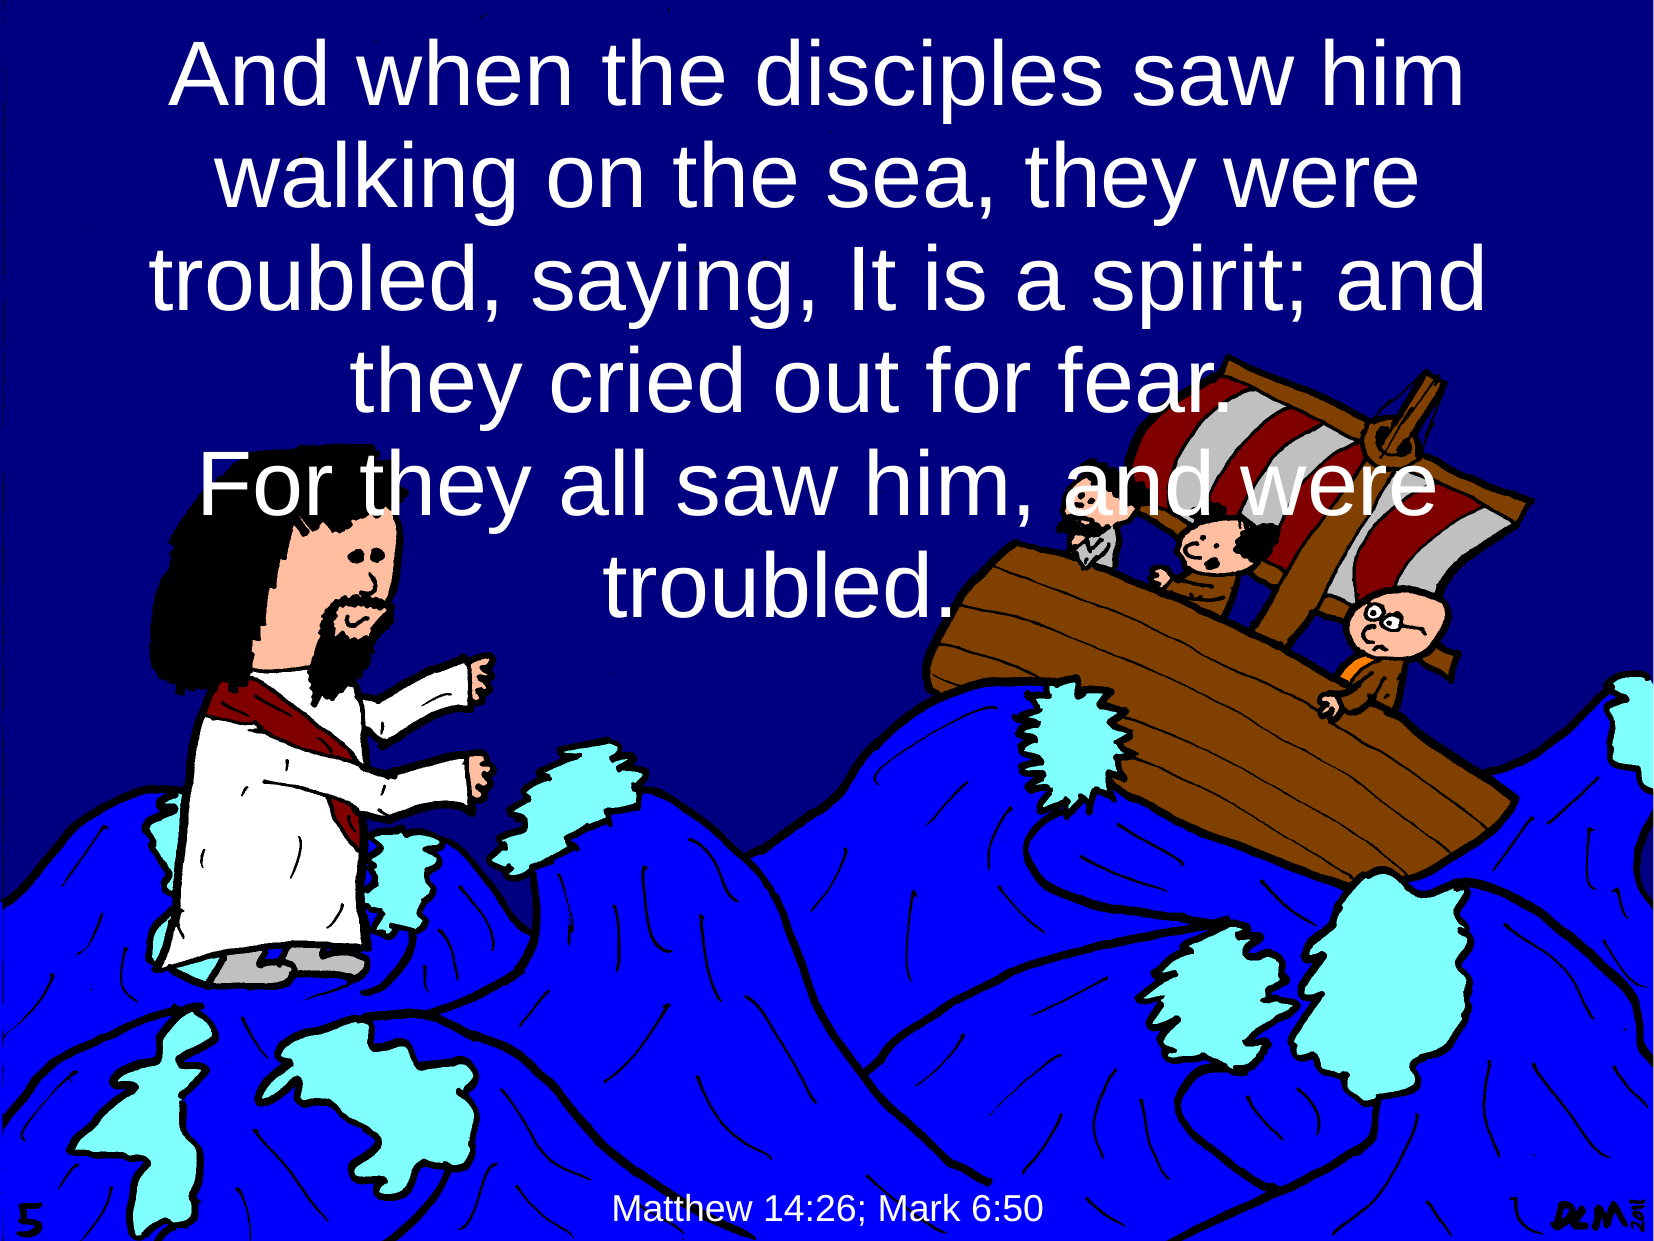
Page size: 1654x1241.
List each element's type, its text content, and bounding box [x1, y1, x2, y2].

text_box Matthew 14:26; Mark 6:50 [596, 1180, 1088, 1238]
title And when the disciples saw him walking on the sea, they were troubled, saying, It is a spirit; and they cried out for fear. For they all saw him, and were troubled. [75, 22, 1564, 638]
picture [0, 0, 1654, 1241]
